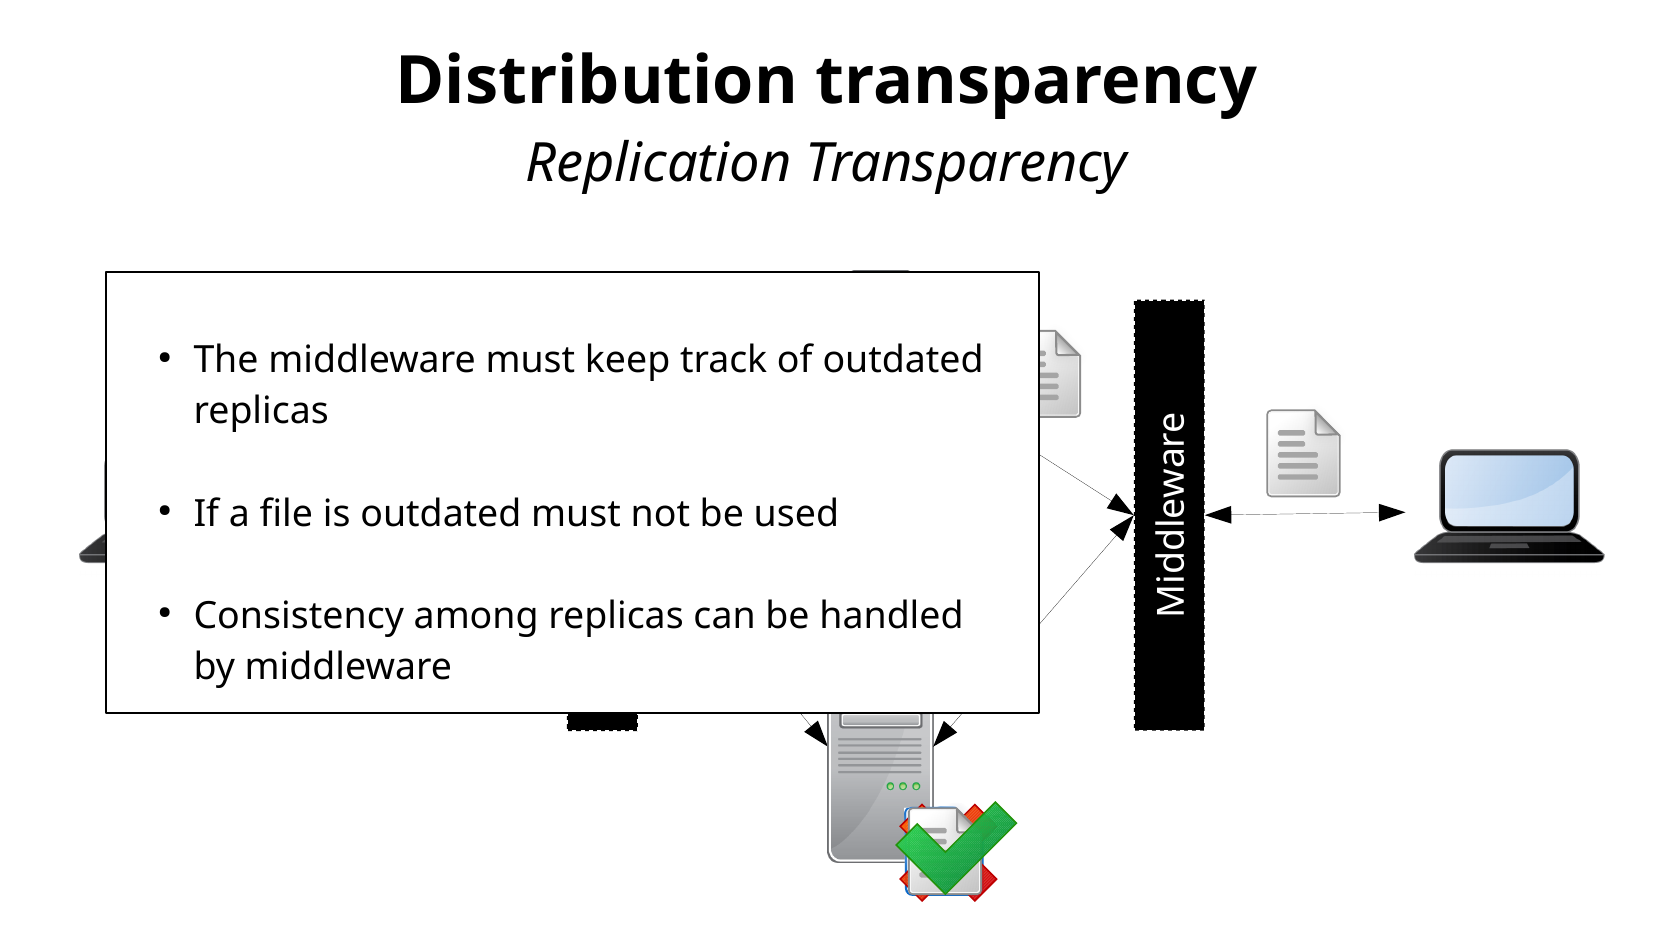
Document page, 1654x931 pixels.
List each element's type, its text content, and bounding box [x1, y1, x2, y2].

picture [827, 713, 1039, 931]
text_box Middleware [566, 713, 638, 732]
picture [70, 441, 106, 584]
picture [1039, 318, 1099, 429]
picture [1248, 397, 1359, 508]
picture [1405, 441, 1613, 584]
text_box The middleware must keep track of outdated replicas If a file is outdated must not be used Consistency among replicas can be handled by middleware [143, 325, 1002, 659]
title Distribution transparency Replication Transparency [82, 36, 1571, 193]
text_box [106, 271, 1039, 713]
text_box Middleware [1133, 299, 1205, 731]
